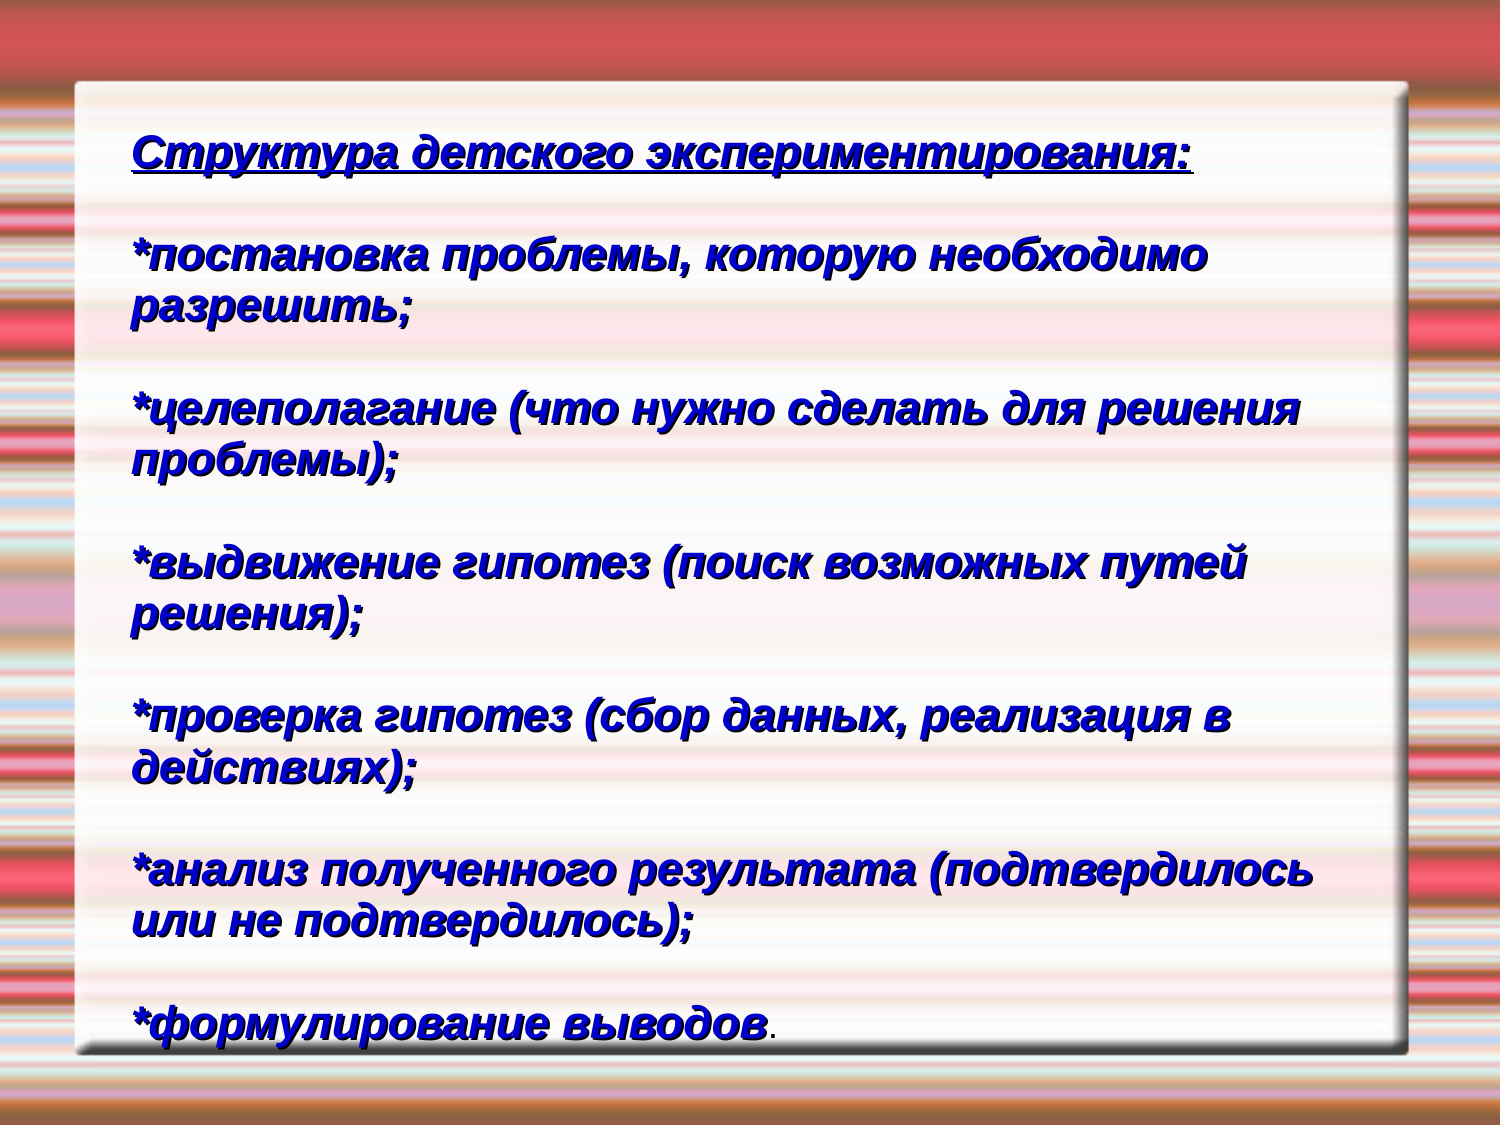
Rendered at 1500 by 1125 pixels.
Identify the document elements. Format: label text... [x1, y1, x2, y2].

text_box Структура детского экспериментирования: *постановка проблемы, которую необходимо разрешить; *целеполагание (что нужно сделать для решения проблемы); *выдвижение гипотез (поиск возможных путей решения); *проверка гипотез (сбор данных, реализация в действиях); *анализ полученного результата (подтвердилось или не подтвердилось); *формулирование выводов. [116, 118, 1394, 1024]
